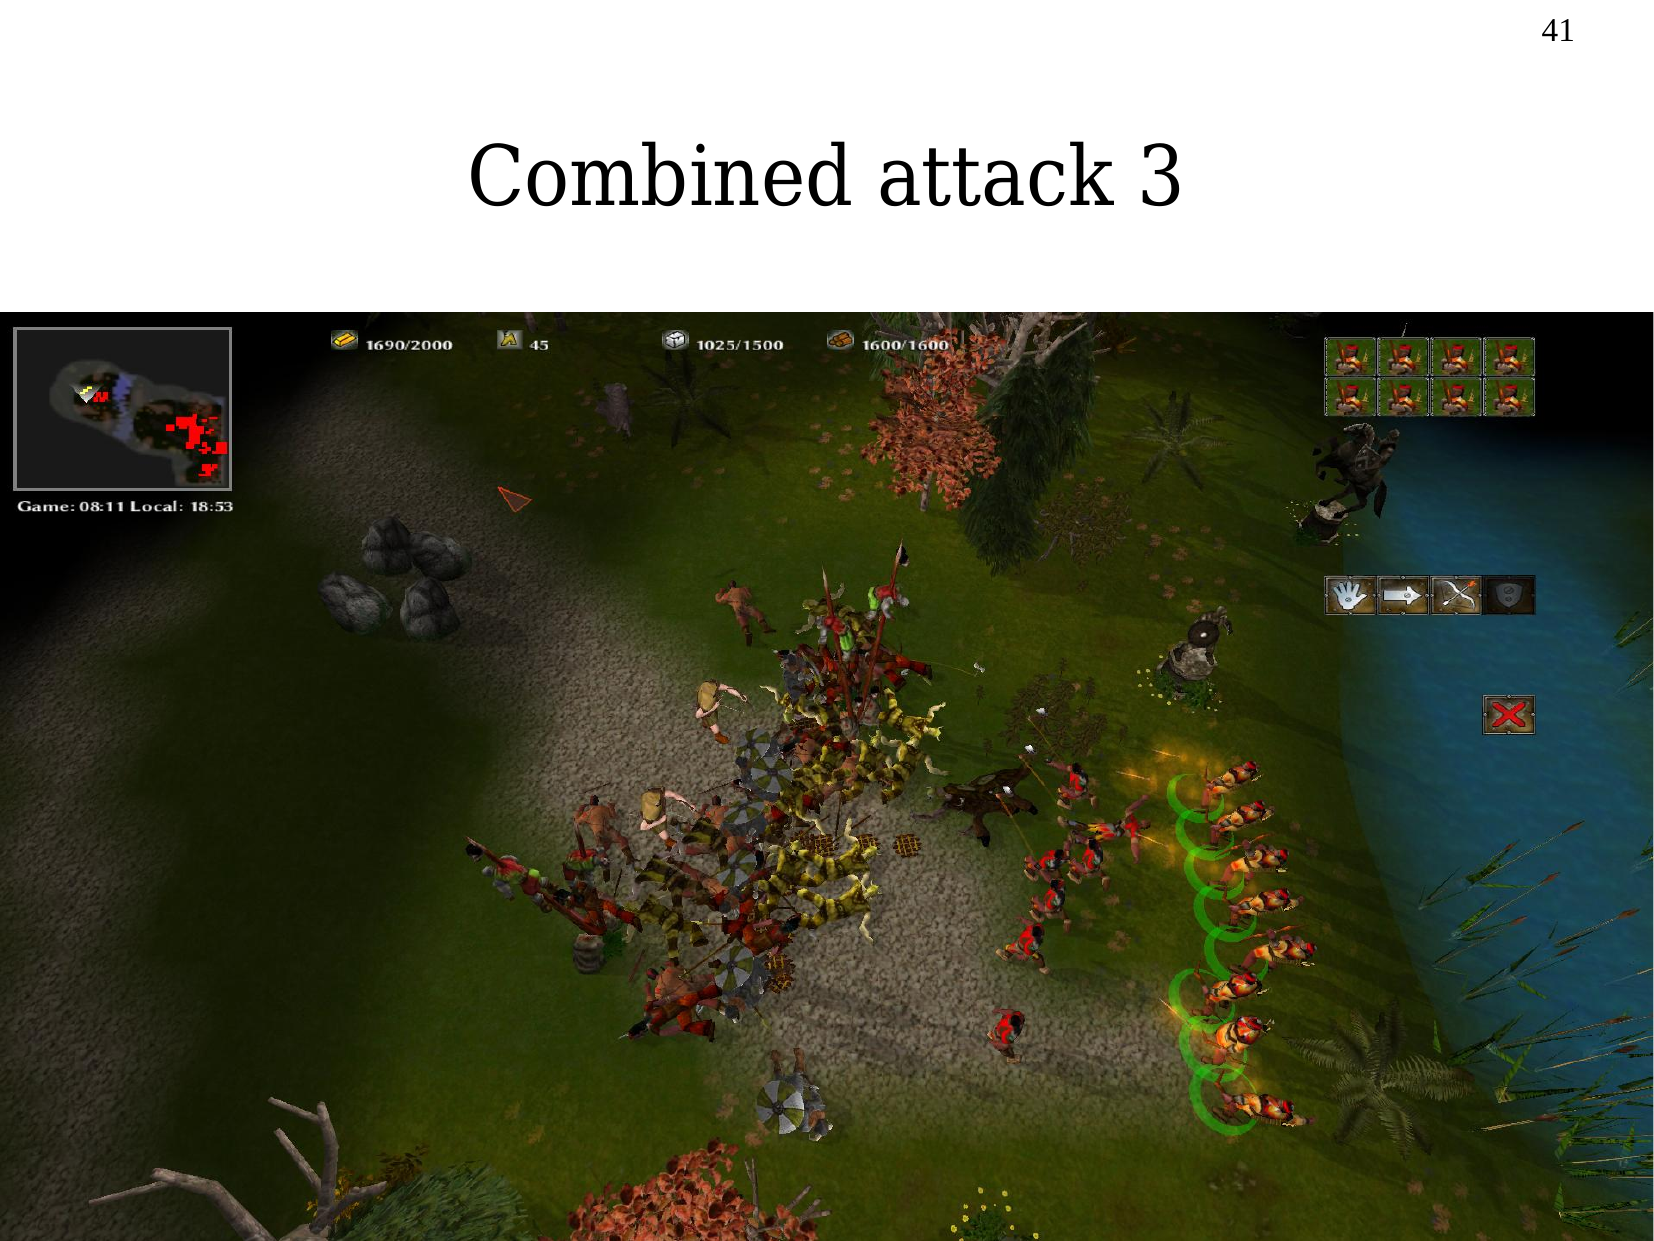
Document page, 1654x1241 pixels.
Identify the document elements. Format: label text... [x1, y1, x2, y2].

picture [0, 312, 1654, 1241]
title Combined attack 3 [82, 49, 1571, 257]
